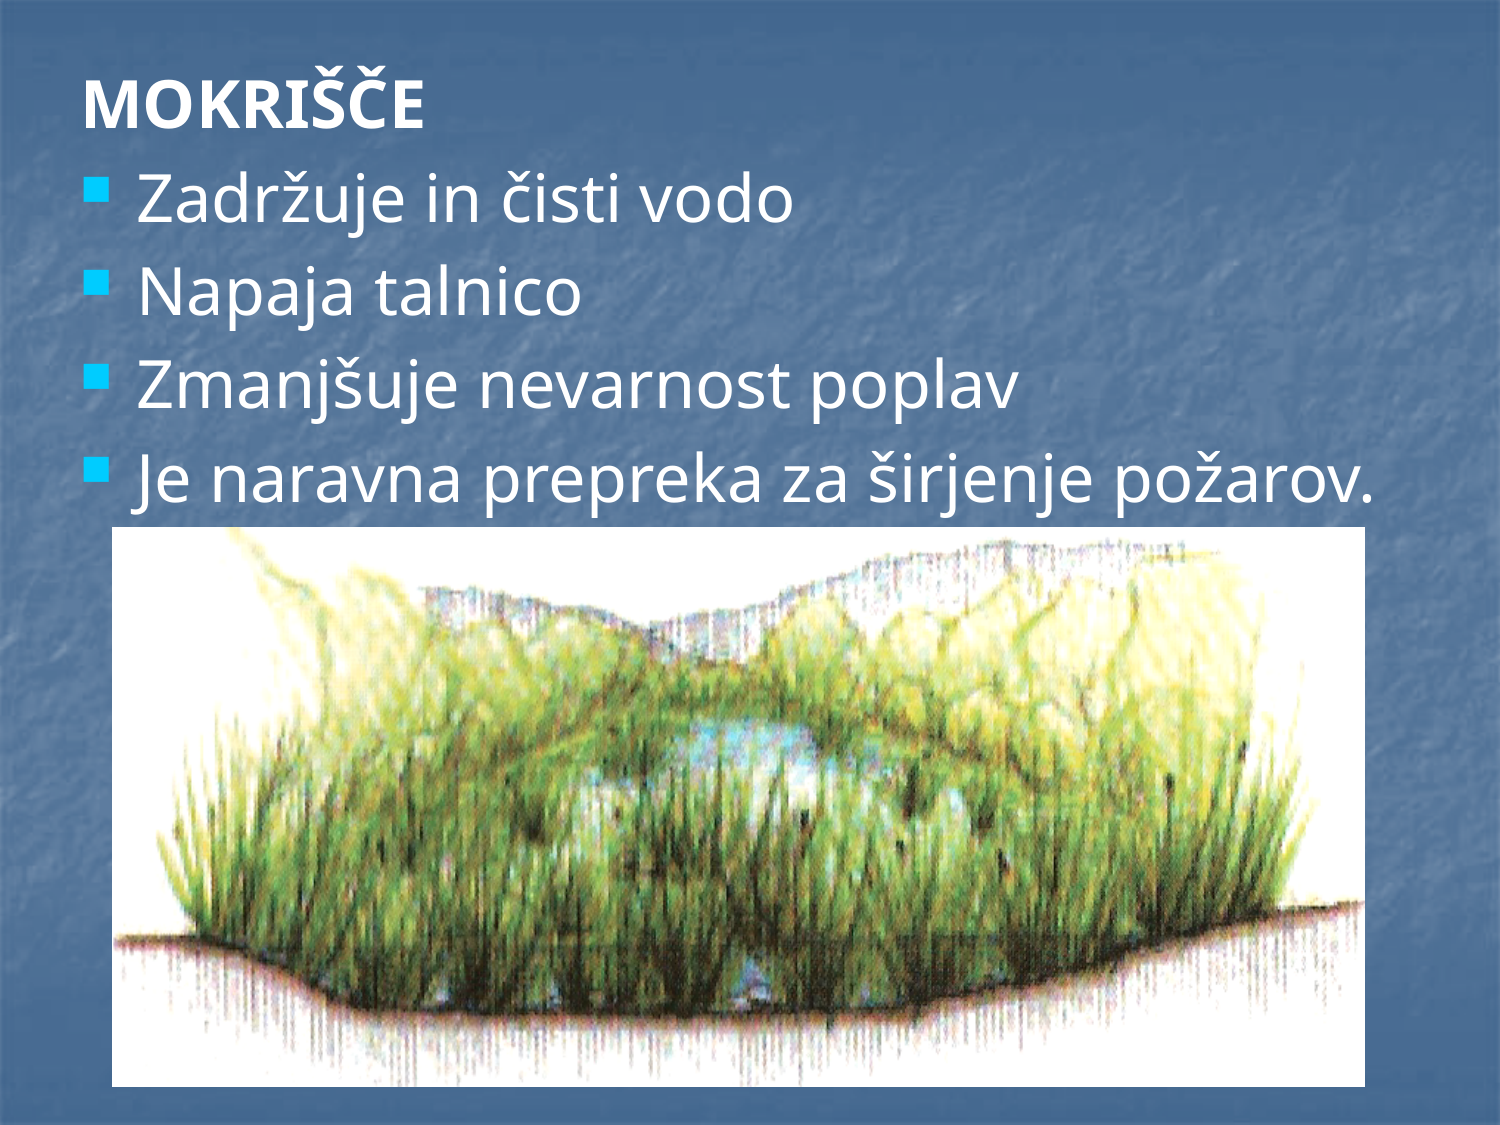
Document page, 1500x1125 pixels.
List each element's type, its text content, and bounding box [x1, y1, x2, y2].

picture [0, 0, 1500, 1125]
list MOKRIŠČE Zadržuje in čisti vodo Napaja talnico Zmanjšuje nevarnost poplav Je naravna prepreka za širjenje požarov. [64, 54, 1425, 1000]
